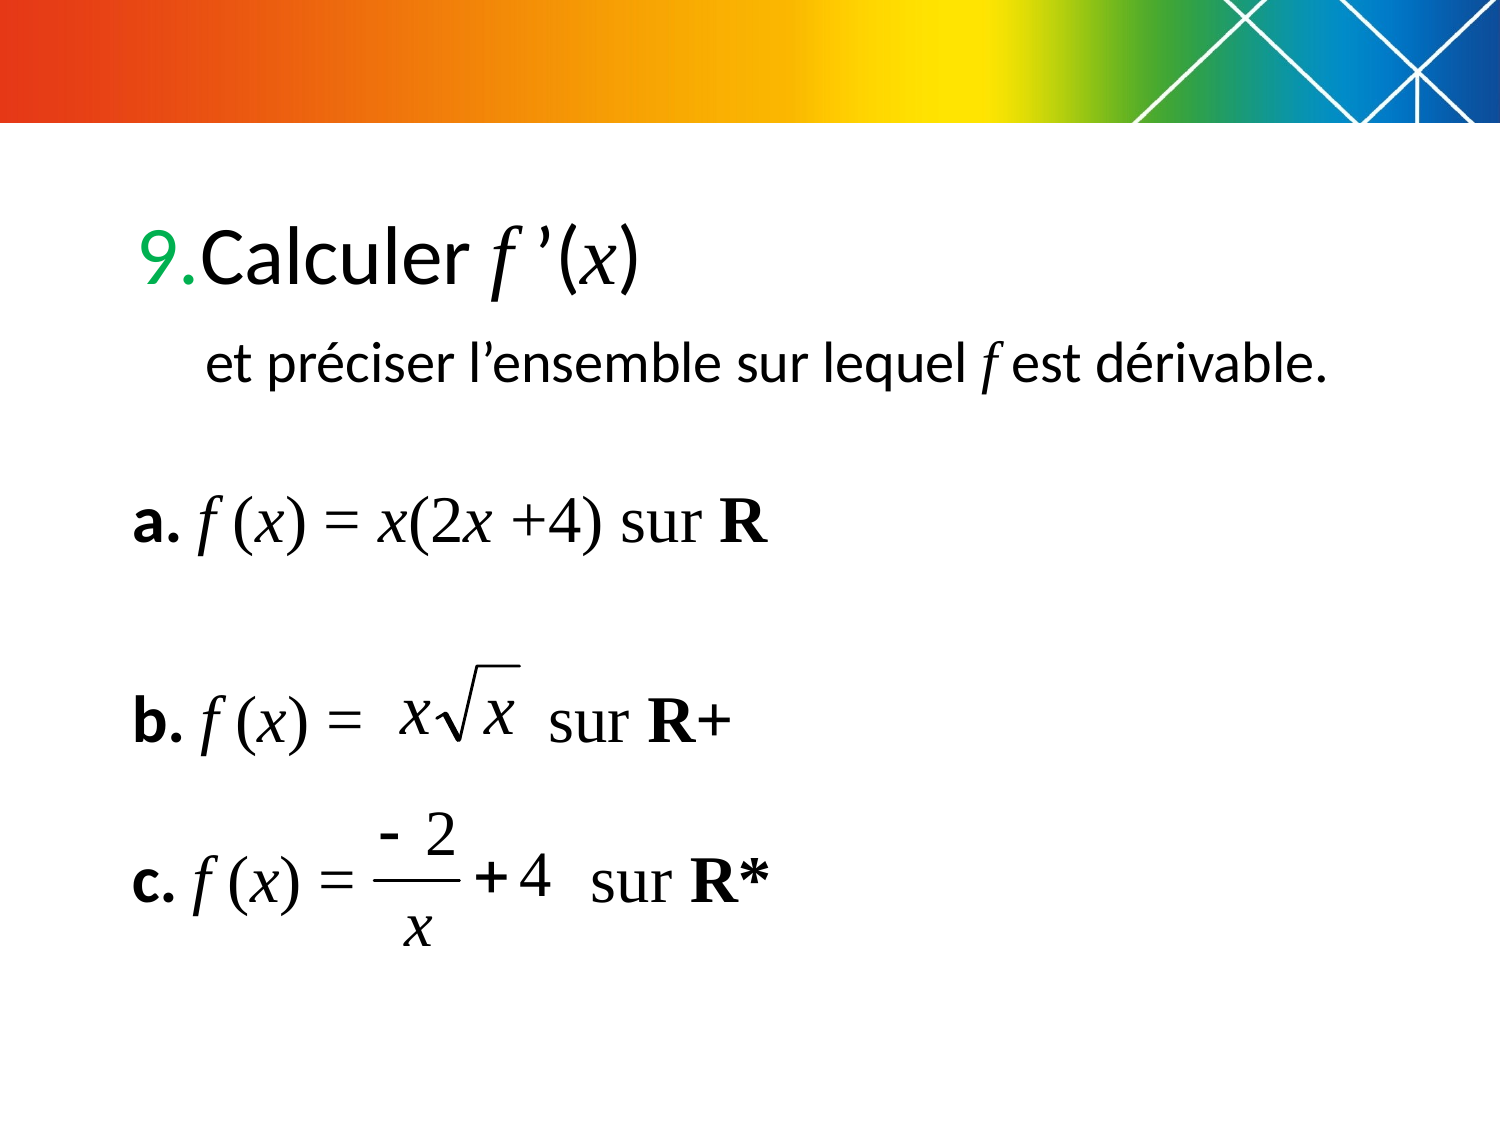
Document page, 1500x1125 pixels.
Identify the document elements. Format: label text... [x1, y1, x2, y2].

text_box a. f (x) = x(2x +4) sur R b. f (x) = sur R+ c. f (x) = sur R* [117, 468, 997, 924]
text_box 9.Calculer f ’(x) [121, 163, 1500, 338]
chart [363, 794, 563, 962]
chart [386, 650, 532, 759]
picture [0, 0, 1358, 123]
text_box et préciser l’ensemble sur lequel f est dérivable. [190, 316, 1345, 402]
picture [1340, 0, 1500, 123]
